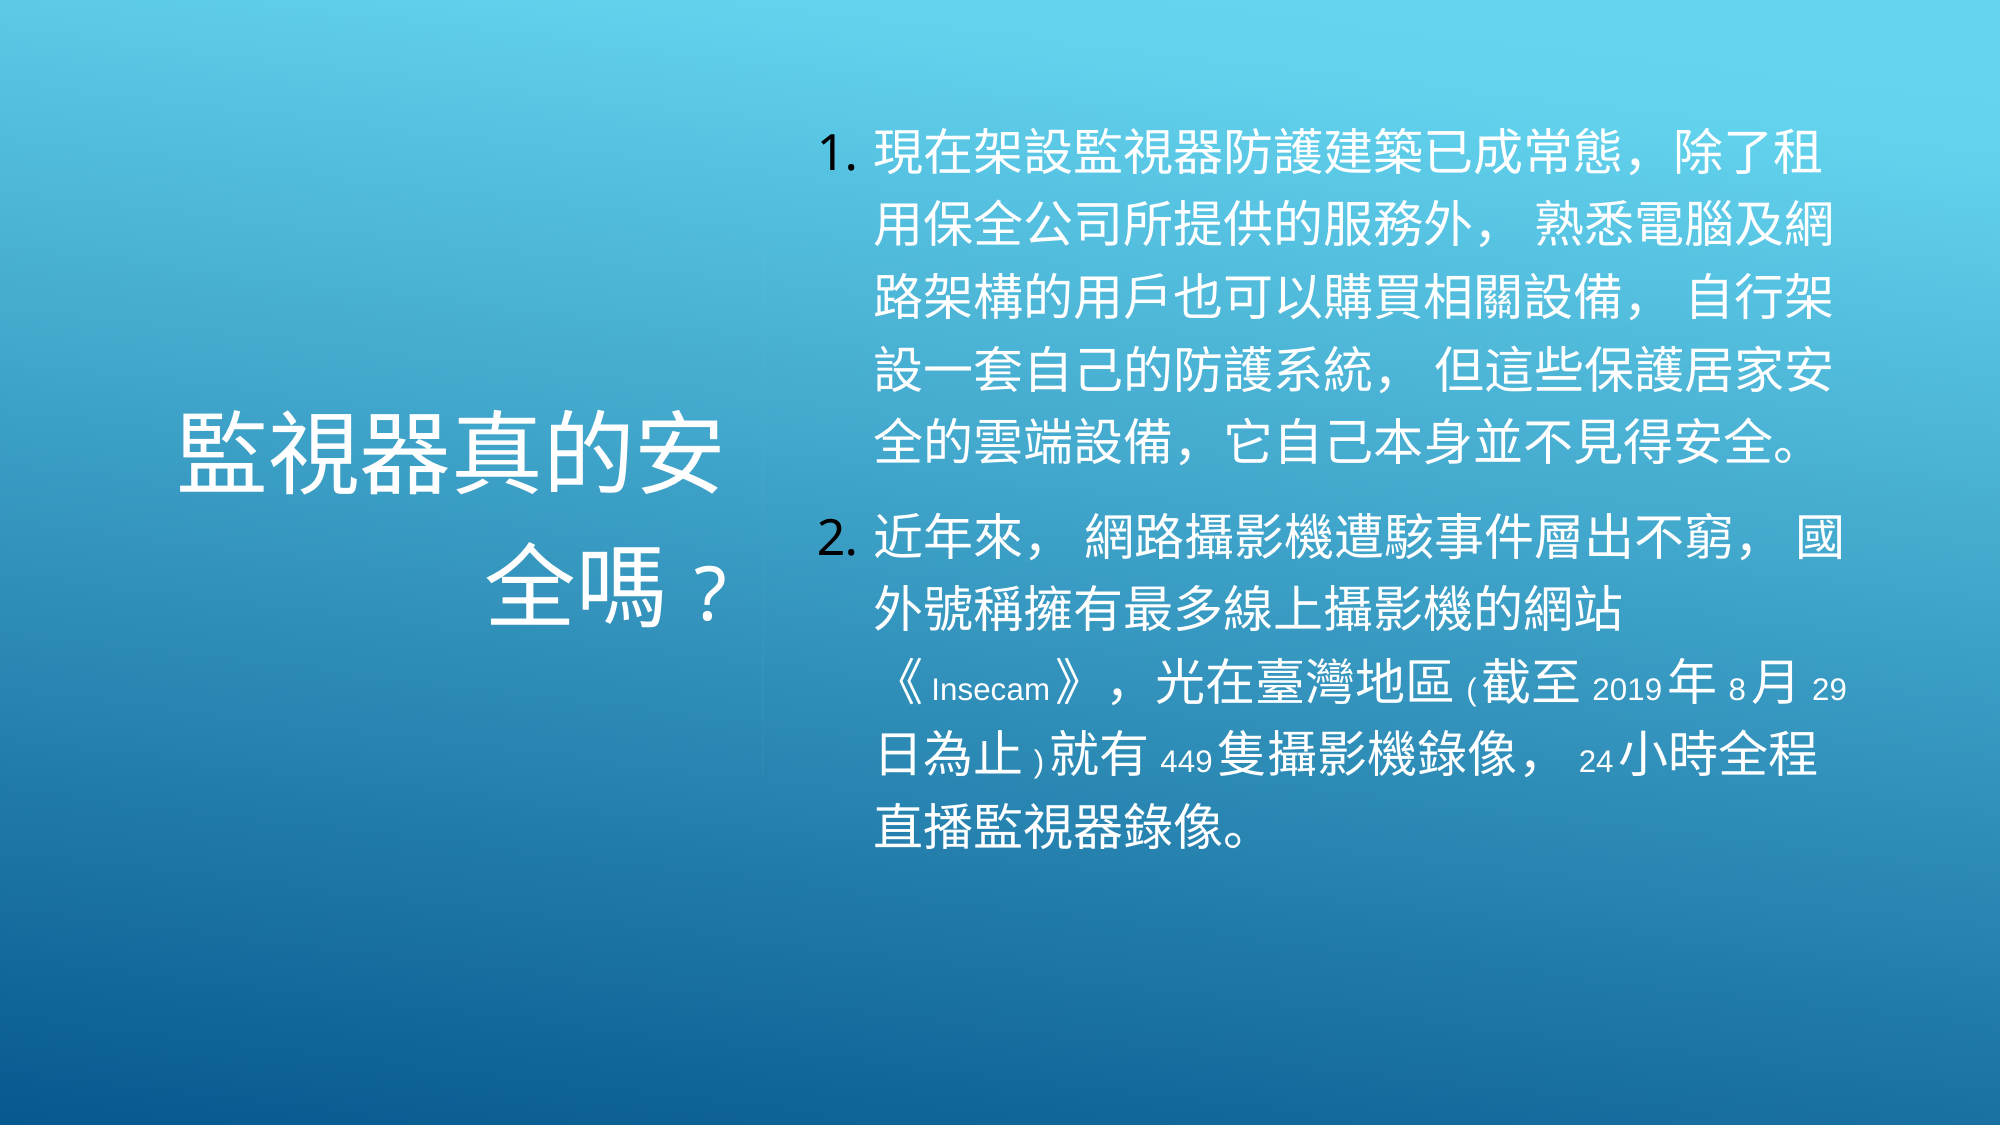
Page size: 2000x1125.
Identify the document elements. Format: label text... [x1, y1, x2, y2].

text_box [0, 0, 2000, 1125]
title 監視器真的安全嗎? [112, 112, 727, 915]
list 現在架設監視器防護建築已成常態，除了租用保全公司所提供的服務外， 熟悉電腦及網路架構的用戶也可以購買相關設備， 自行架設一套自己的防護系統， 但這些保護居家安全的雲端設備，它自己本身並不見得安全。 近年來， 網路攝影機遭駭事件層出不窮， 國外號稱擁有最多線上攝影機的網站《Insecam》，光在臺灣地區(截至2019年8月29日為止)就有449隻攝影機錄像，24小時全程直播監視器錄像。 [816, 112, 1849, 915]
